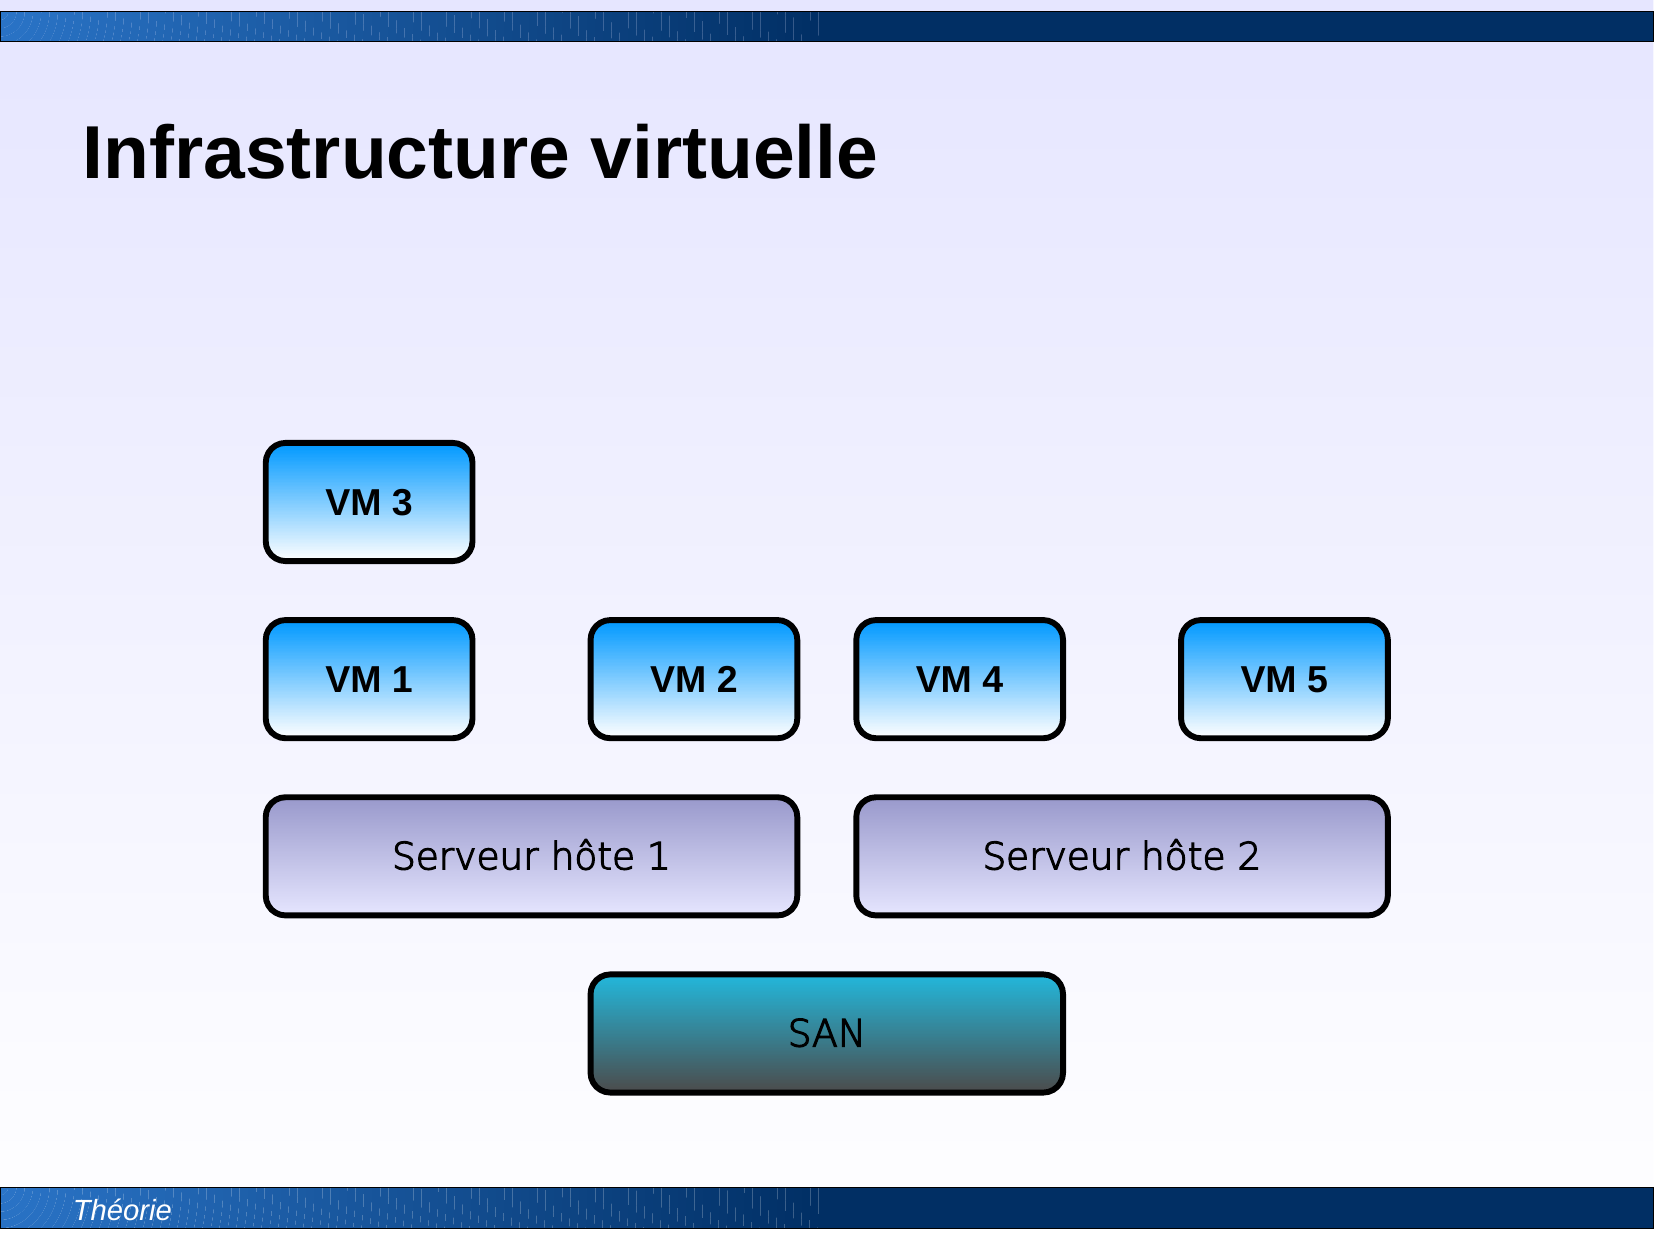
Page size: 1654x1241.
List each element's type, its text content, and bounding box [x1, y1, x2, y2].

text_box Théorie [58, 1186, 406, 1235]
title Infrastructure virtuelle [82, 56, 1571, 250]
text_box VM 4 [856, 620, 1064, 739]
text_box Serveur hôte 2 [856, 797, 1388, 916]
text_box VM 5 [1181, 620, 1388, 739]
text_box SAN [590, 974, 1064, 1093]
text_box VM 1 [265, 620, 473, 739]
text_box VM 3 [265, 442, 473, 562]
text_box Serveur hôte 1 [265, 797, 798, 916]
text_box VM 2 [590, 620, 798, 739]
